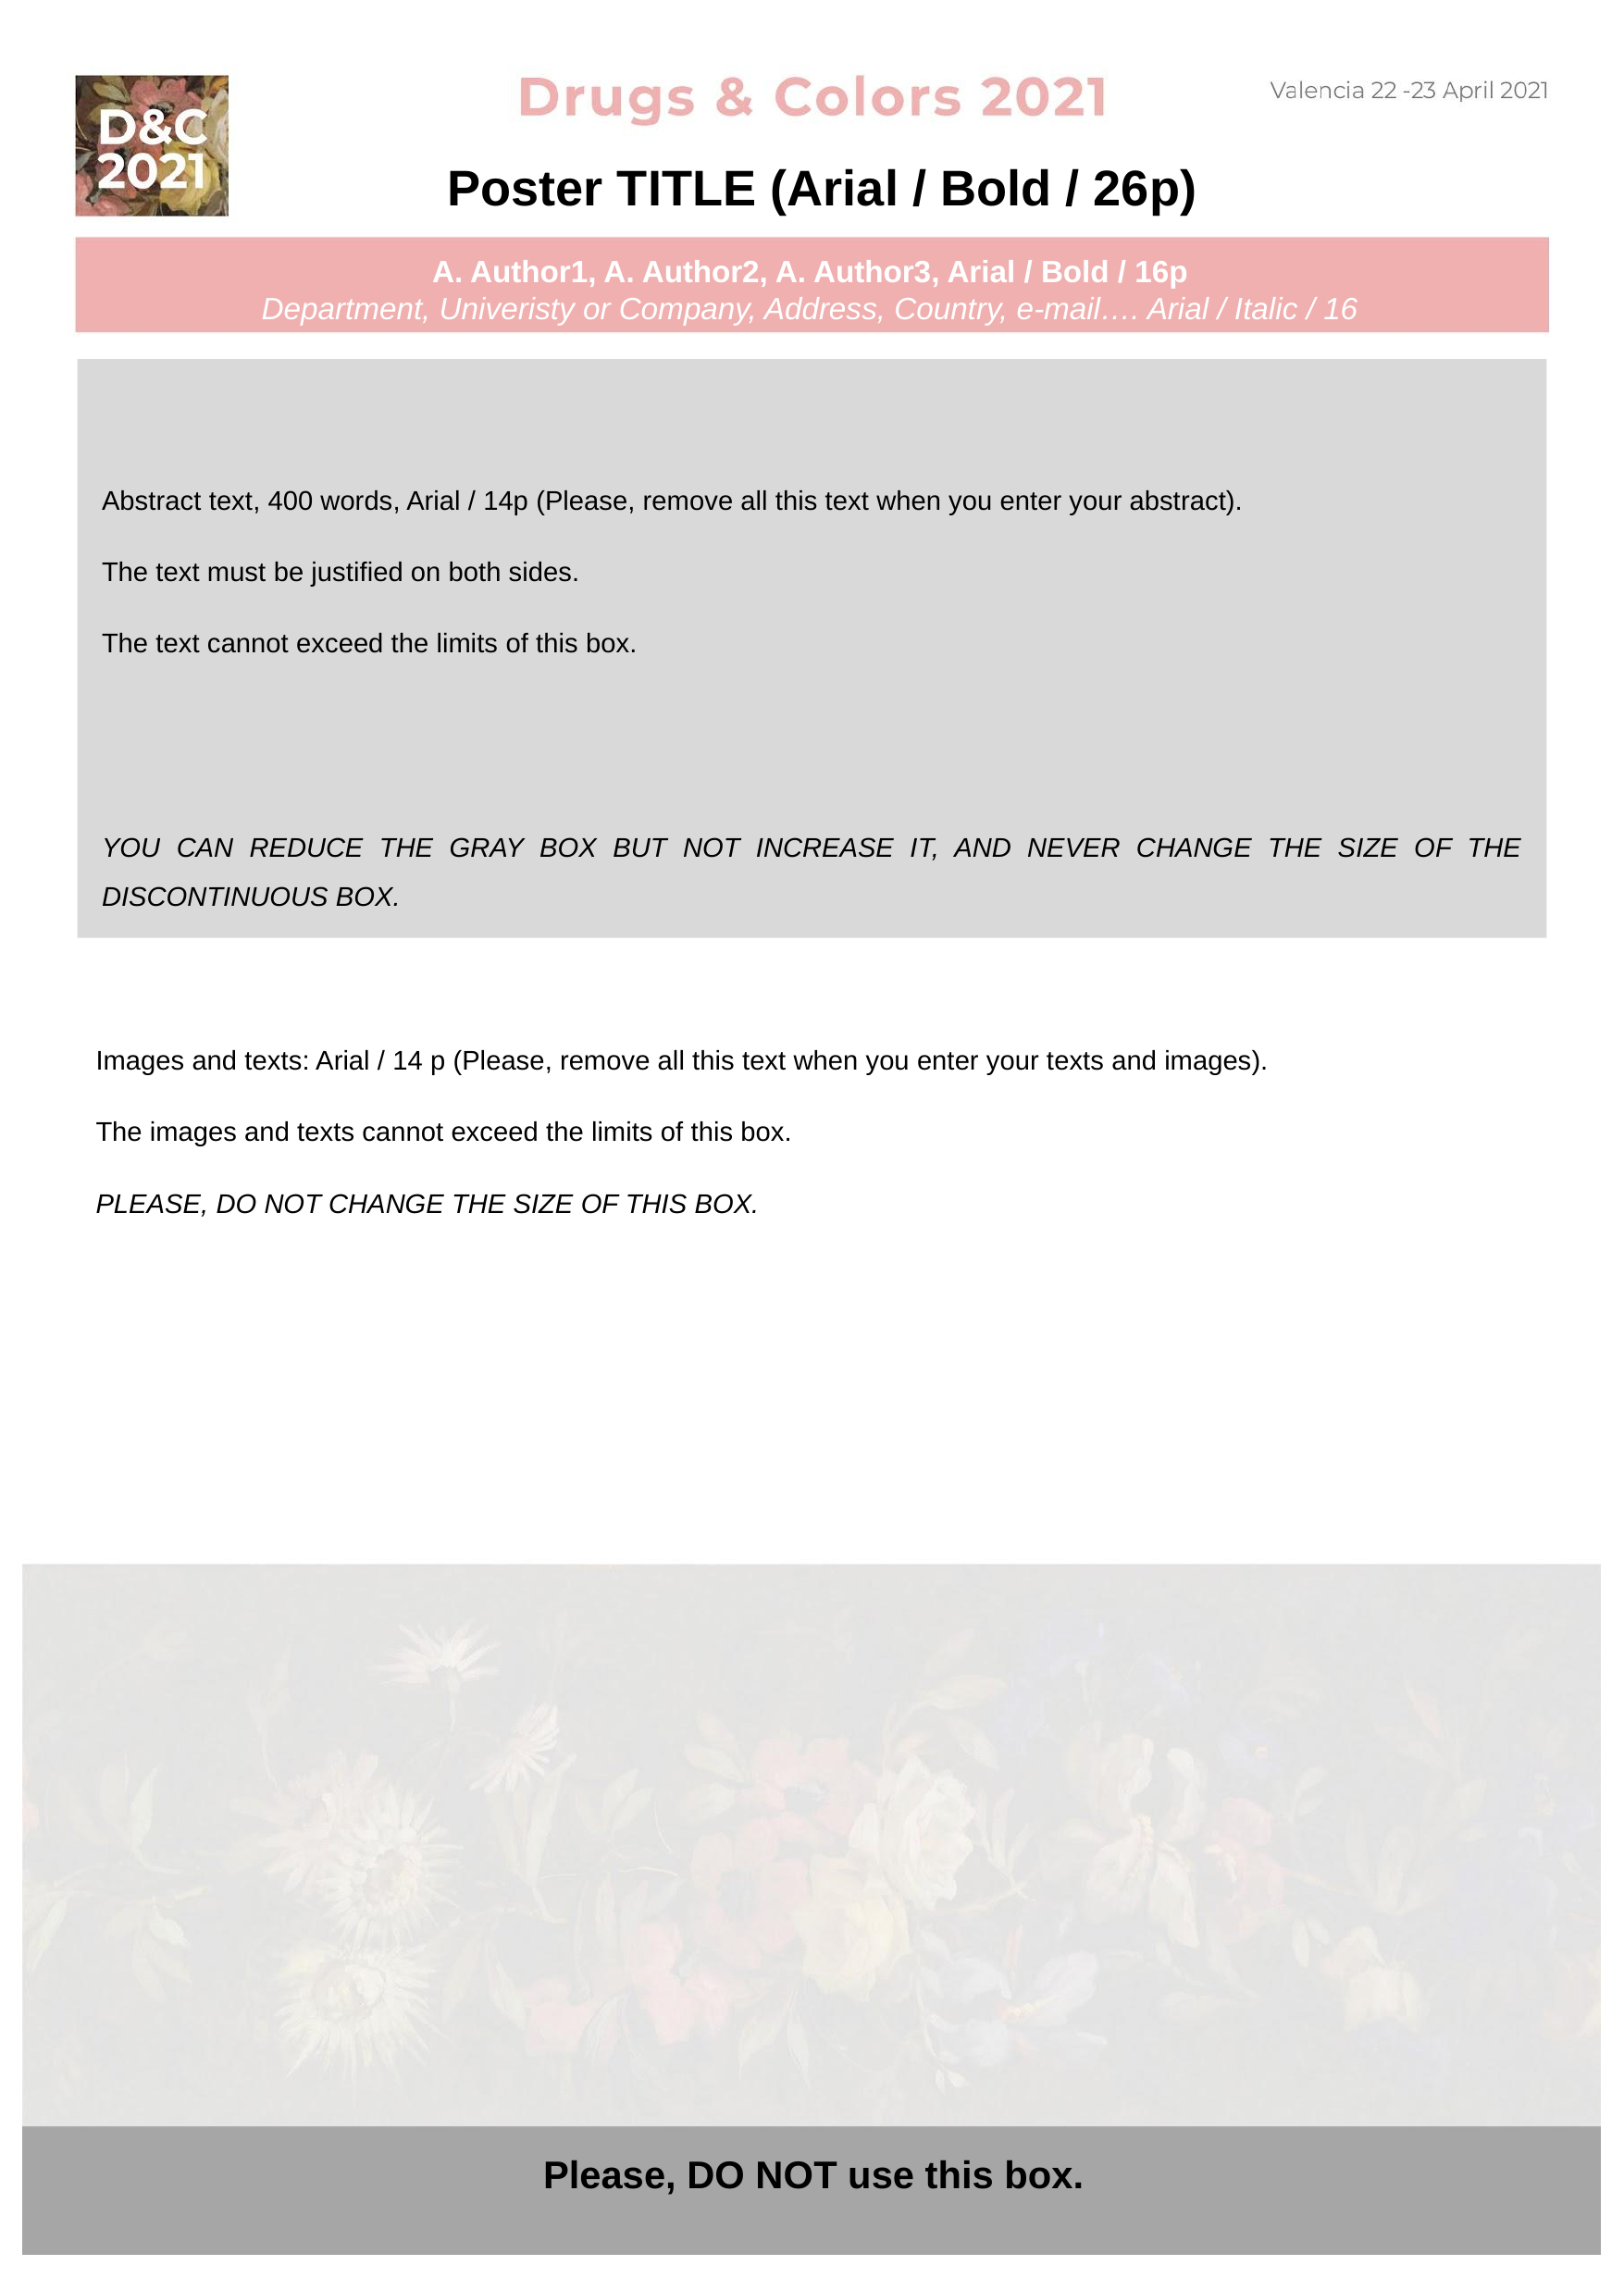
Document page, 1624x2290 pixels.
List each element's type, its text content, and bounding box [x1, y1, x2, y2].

text_box A. Author1, A. Author2, A. Author3, Arial / Bold / 16p Department, Univeristy or Company, Address, Country, e-mail…. Arial / Italic / 16 [76, 238, 1545, 335]
text_box Please, DO NOT use this box. [29, 2135, 1599, 2249]
title Poster TITLE (Arial / Bold / 26p) [76, 130, 1569, 214]
text_box Images and texts: Arial / 14 p (Please, remove all this text when you enter your texts and images). The images and texts cannot exceed the limits of this box. PLEASE, DO NOT CHANGE THE SIZE OF THIS BOX. [81, 964, 1545, 2104]
picture [22, 22, 1601, 2255]
list Abstract text, 400 words, Arial / 14p (Please, remove all this text when you enter your abstract). The text must be justified on both sides. The text cannot exceed the limits of this box. YOU CAN REDUCE THE GRAY BOX BUT NOT INCREASE IT, AND NEVER CHANGE THE SIZE OF THE DISCONTINUOUS BOX. [77, 359, 1547, 938]
